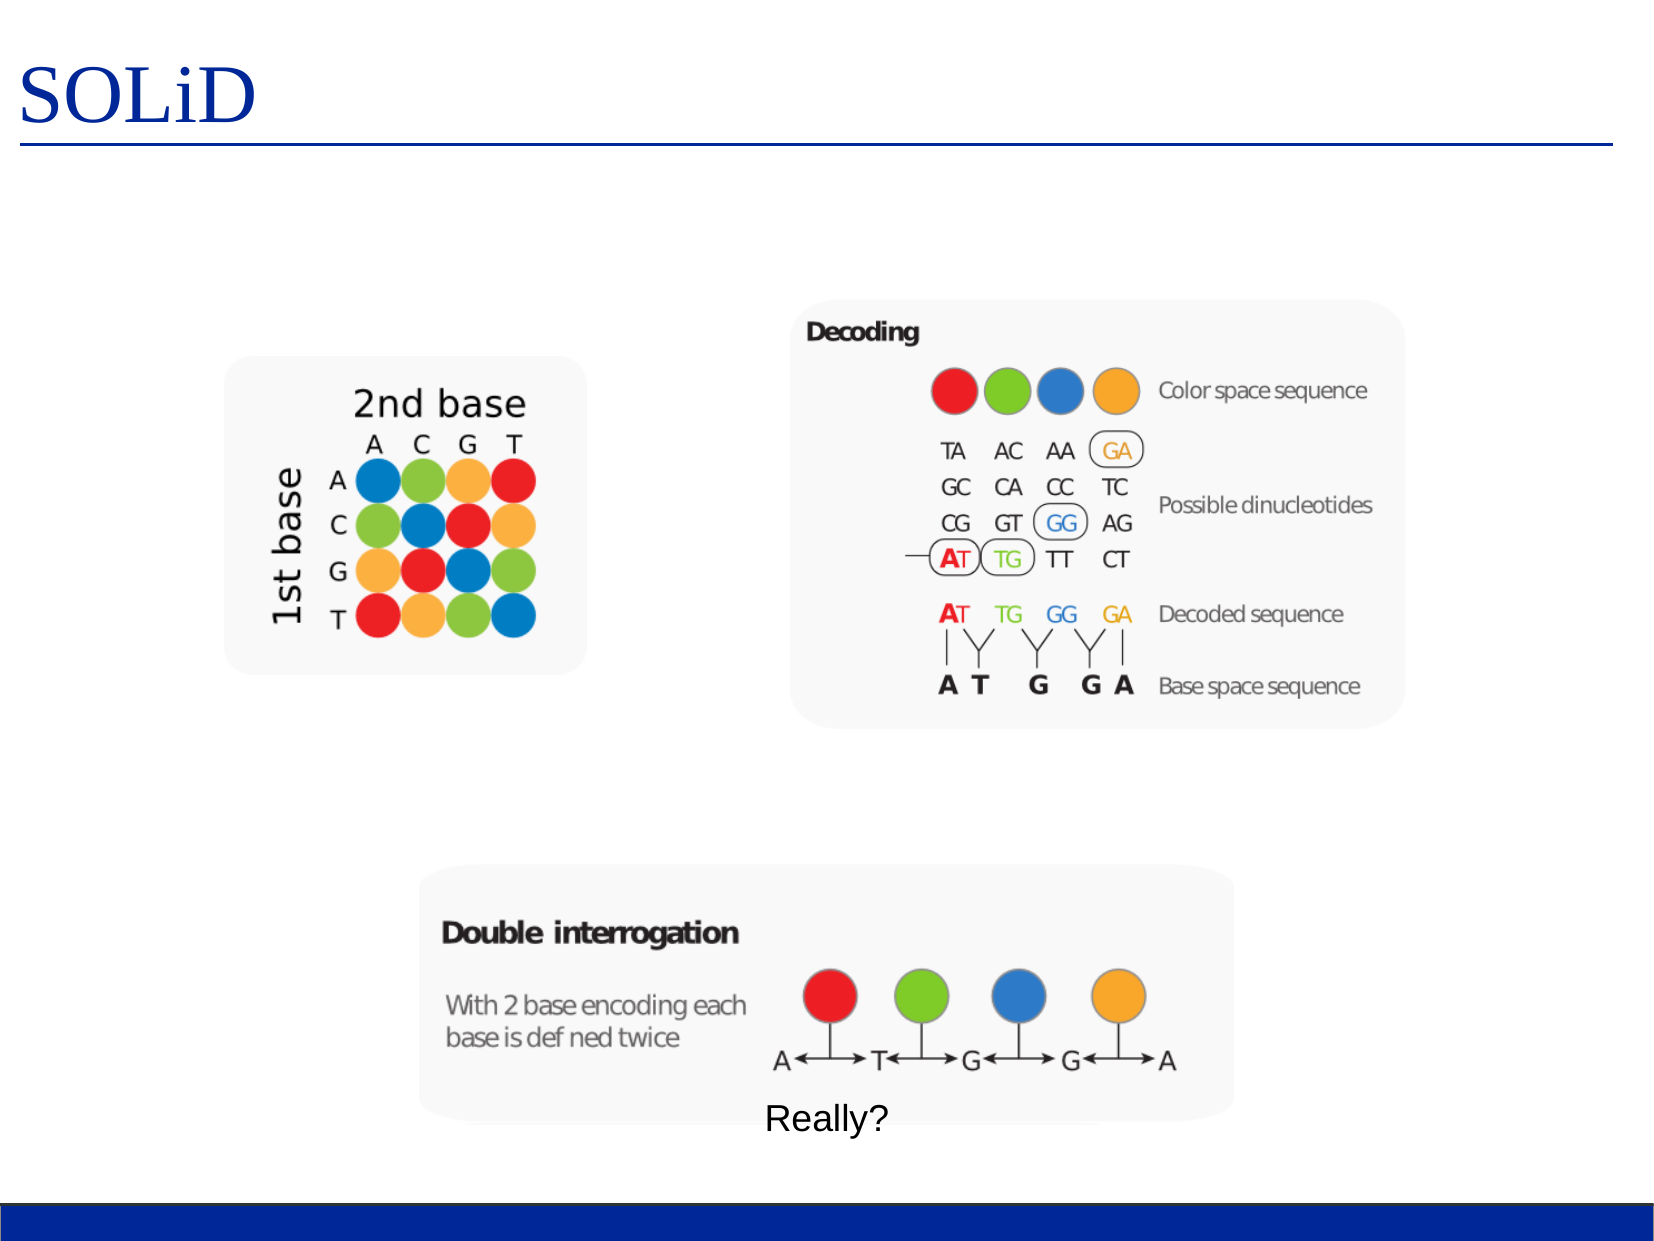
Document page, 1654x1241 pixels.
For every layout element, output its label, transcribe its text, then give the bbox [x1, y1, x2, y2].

text_box Really? [749, 1089, 905, 1147]
picture [419, 862, 1234, 1125]
picture [224, 356, 587, 675]
title SOLiD [17, 0, 1589, 198]
picture [787, 299, 1406, 729]
